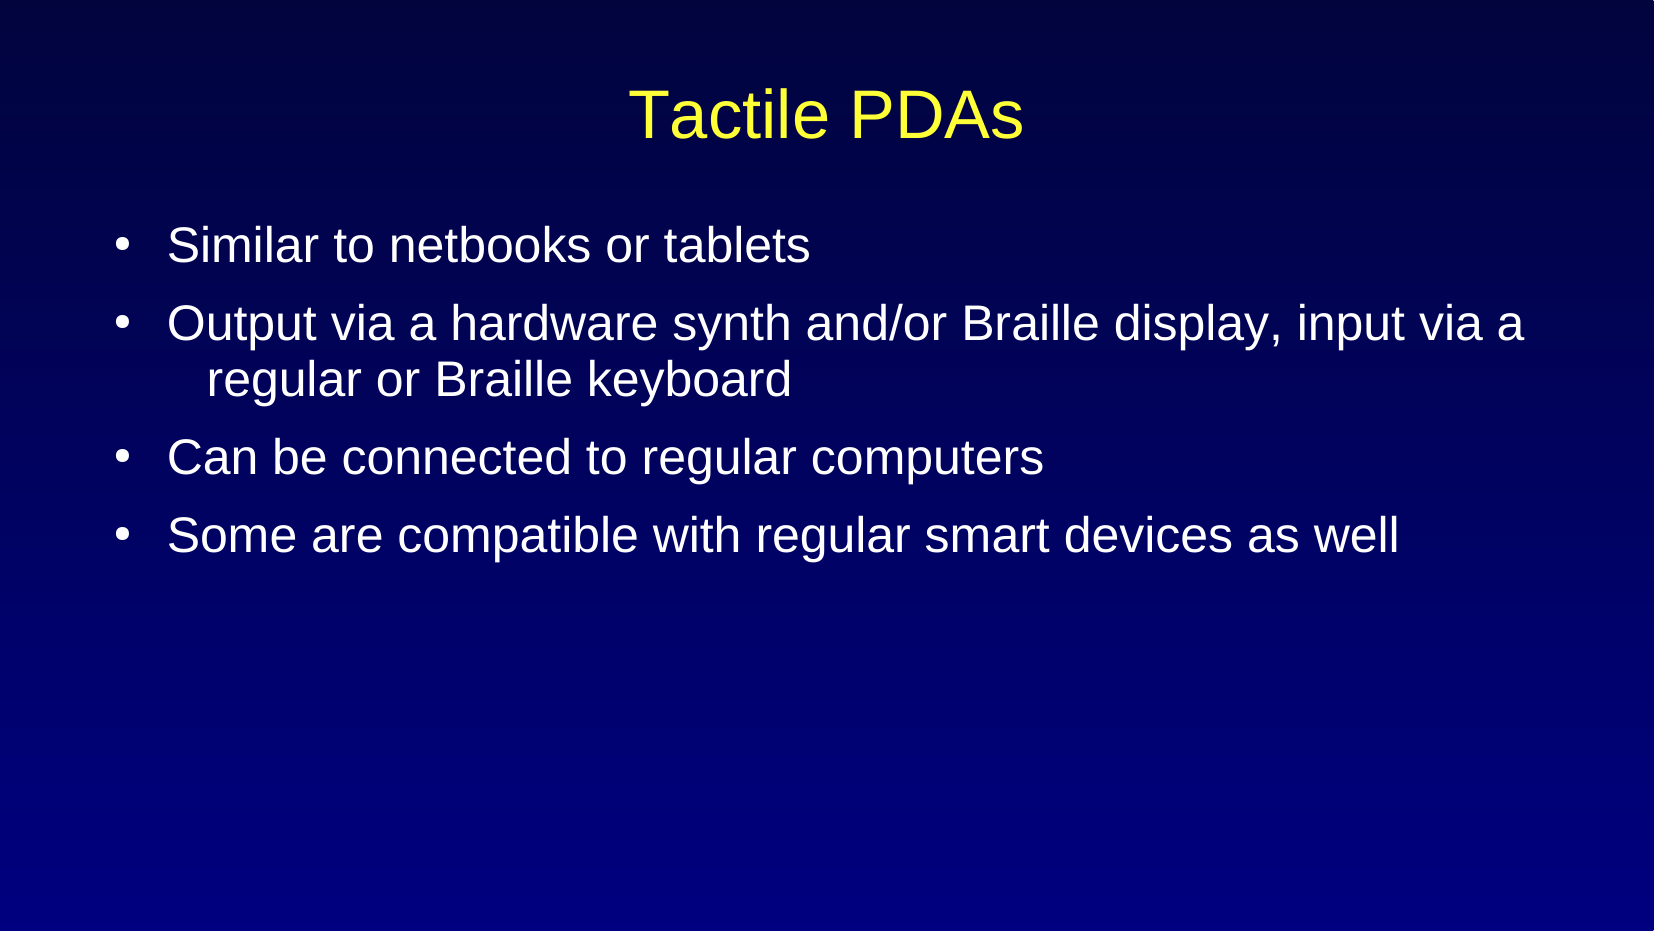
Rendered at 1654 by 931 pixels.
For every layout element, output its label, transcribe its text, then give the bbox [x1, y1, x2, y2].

title Tactile PDAs [82, 37, 1571, 193]
list Similar to netbooks or tablets Output via a hardware synth and/or Braille display, input via a regular or Braille keyboard Can be connected to regular computers Some are compatible with regular smart devices as well [82, 217, 1571, 758]
